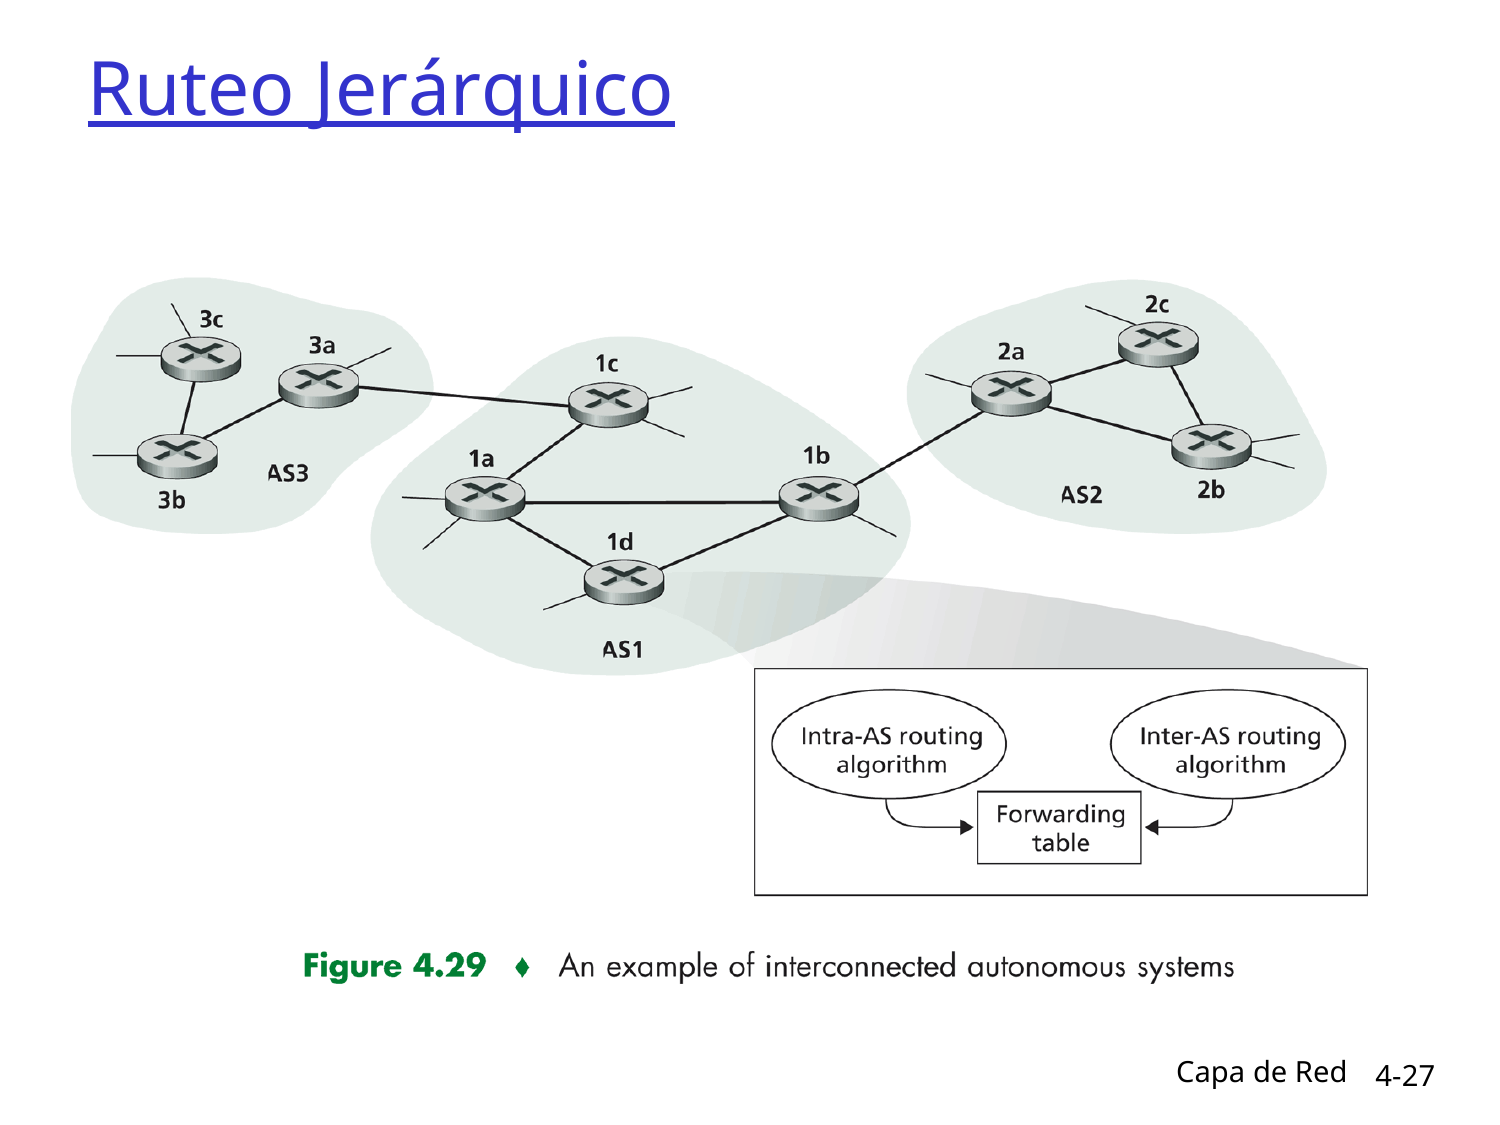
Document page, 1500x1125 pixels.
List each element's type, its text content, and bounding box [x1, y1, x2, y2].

picture [71, 277, 1368, 984]
title Ruteo Jerárquico [87, 30, 1363, 143]
